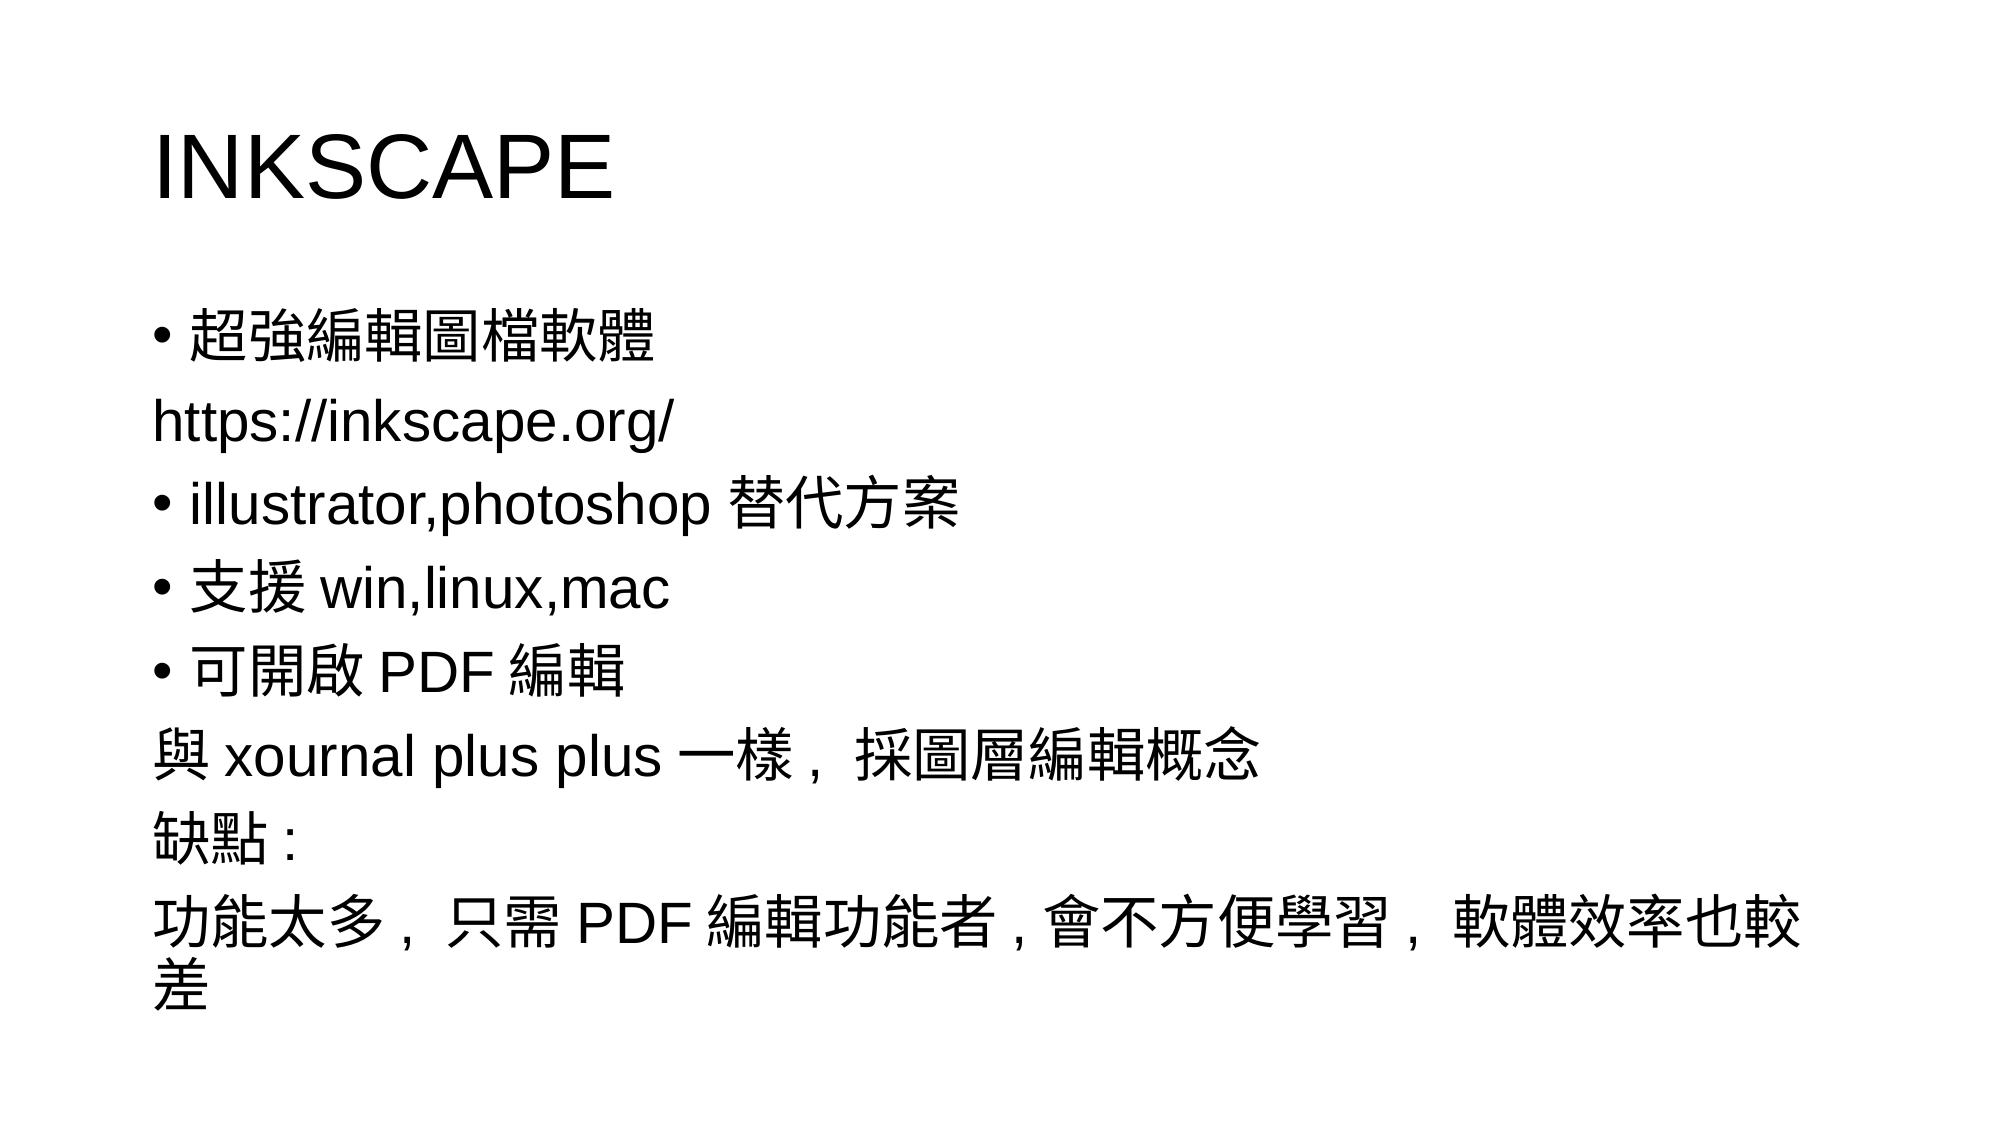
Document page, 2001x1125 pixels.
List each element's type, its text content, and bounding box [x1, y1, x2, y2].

list 超強編輯圖檔軟體 https://inkscape.org/ illustrator,photoshop替代方案 支援win,linux,mac 可開啟PDF編輯 與xournal plus plus一樣, 採圖層編輯概念 缺點: 功能太多, 只需PDF編輯功能者,會不方便學習, 軟體效率也較差 [137, 299, 1863, 1014]
title INKSCAPE [137, 59, 1863, 278]
